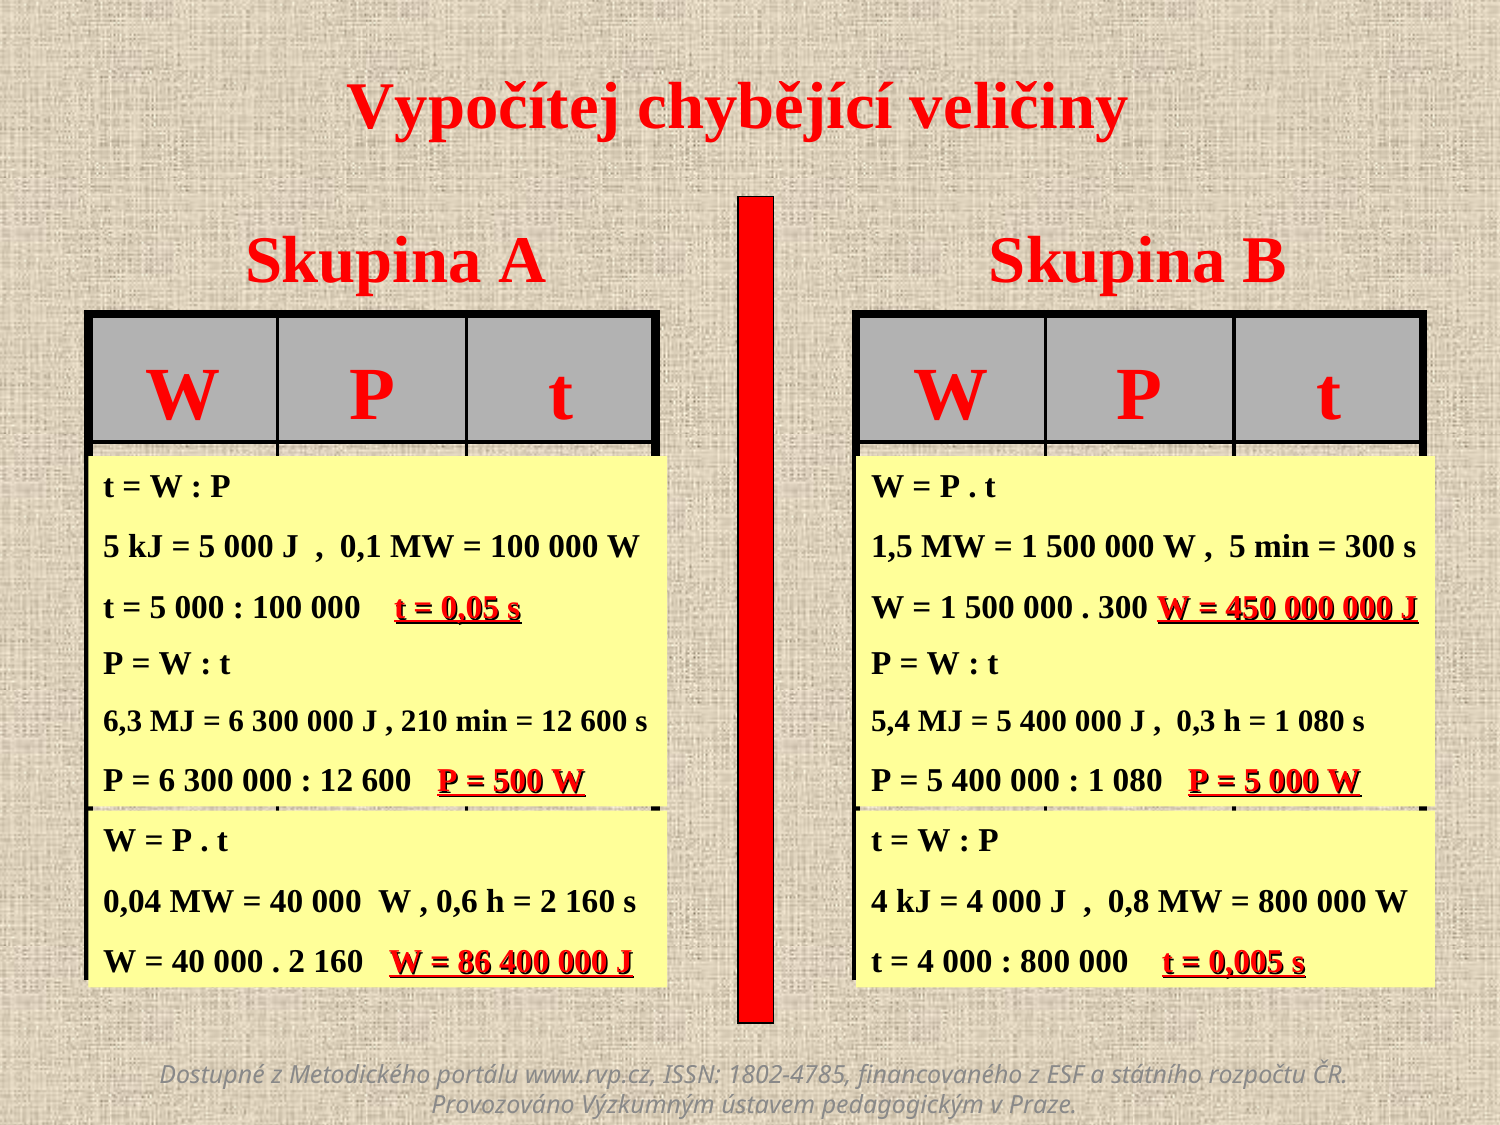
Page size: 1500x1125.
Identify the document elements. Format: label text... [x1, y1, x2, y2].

table_header P [279, 318, 465, 440]
text_box Skupina B [974, 207, 1350, 304]
table_header t [468, 318, 651, 440]
table_header t [1236, 318, 1419, 440]
table_cell ? [860, 444, 1044, 456]
table_cell ? [468, 444, 651, 456]
table_cell 5 min [1236, 444, 1419, 456]
table_cell 0,1 MW [279, 444, 465, 456]
text_box [738, 196, 774, 1023]
text_box Skupina A [230, 207, 606, 304]
text_box W = P . t 0,04 MW = 40 000 W , 0,6 h = 2 160 s W = 40 000 . 2 160 W = 86 400 000 J [88, 810, 668, 988]
text_box t = W : P 5 kJ = 5 000 J , 0,1 MW = 100 000 W t = 5 000 : 100 000 t = 0,05 s [88, 456, 668, 633]
text_box P = W : t 5,4 MJ = 5 400 000 J , 0,3 h = 1 080 s P = 5 400 000 : 1 080 P = 5 000 W [856, 634, 1435, 807]
table_cell 5 kJ [93, 444, 276, 456]
table_cell 1,5 MW [1047, 444, 1232, 456]
text_box t = W : P 4 kJ = 4 000 J , 0,8 MW = 800 000 W t = 4 000 : 800 000 t = 0,005 s [856, 810, 1435, 988]
text_box Vypočítej chybějící veličiny [123, 54, 1353, 151]
picture [0, 0, 1500, 1125]
text_box W = P . t 1,5 MW = 1 500 000 W , 5 min = 300 s W = 1 500 000 . 300 W = 450 000 000 J [856, 456, 1435, 634]
table_header W [860, 318, 1044, 440]
table_header W [93, 318, 276, 440]
text_box P = W : t 6,3 MJ = 6 300 000 J , 210 min = 12 600 s P = 6 300 000 : 12 600 P = 500 W [88, 633, 668, 807]
table_header P [1047, 318, 1232, 440]
